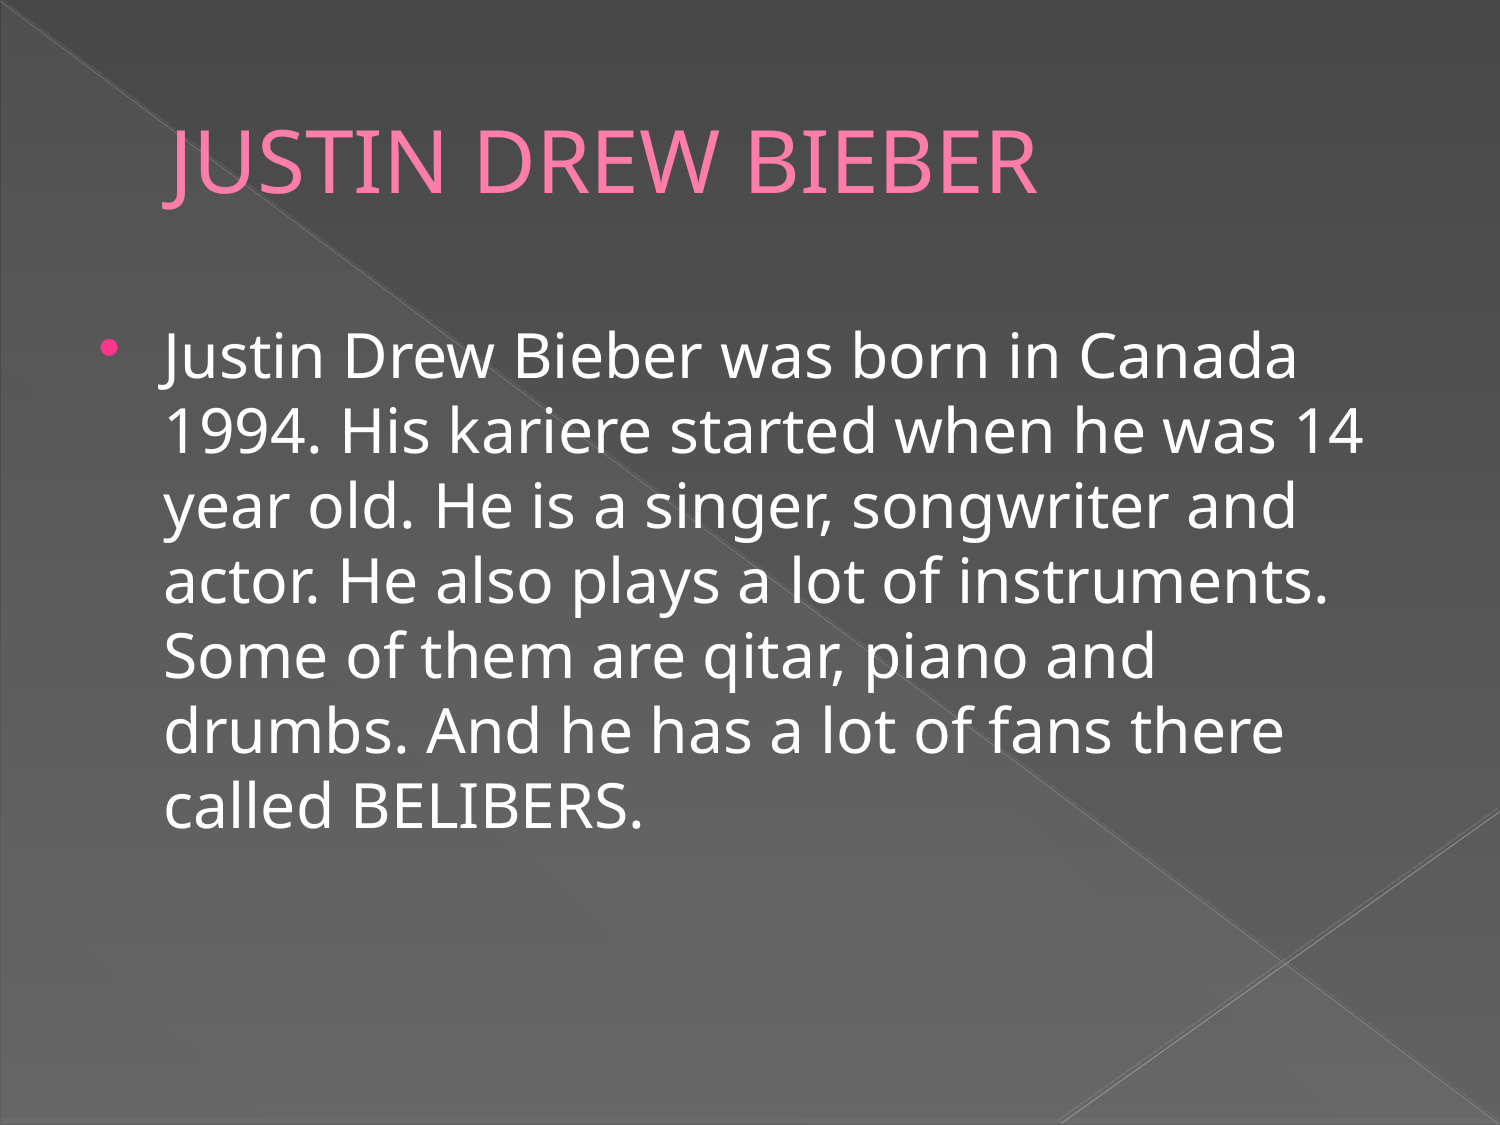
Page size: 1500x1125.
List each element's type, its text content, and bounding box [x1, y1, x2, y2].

title JUSTIN DREW BIEBER [75, 43, 1425, 274]
list Justin Drew Bieber was born in Canada 1994. His kariere started when he was 14 year old. He is a singer, songwriter and actor. He also plays a lot of instruments. Some of them are qitar, piano and drumbs. And he has a lot of fans there called BELIBERS. [75, 308, 1425, 1059]
